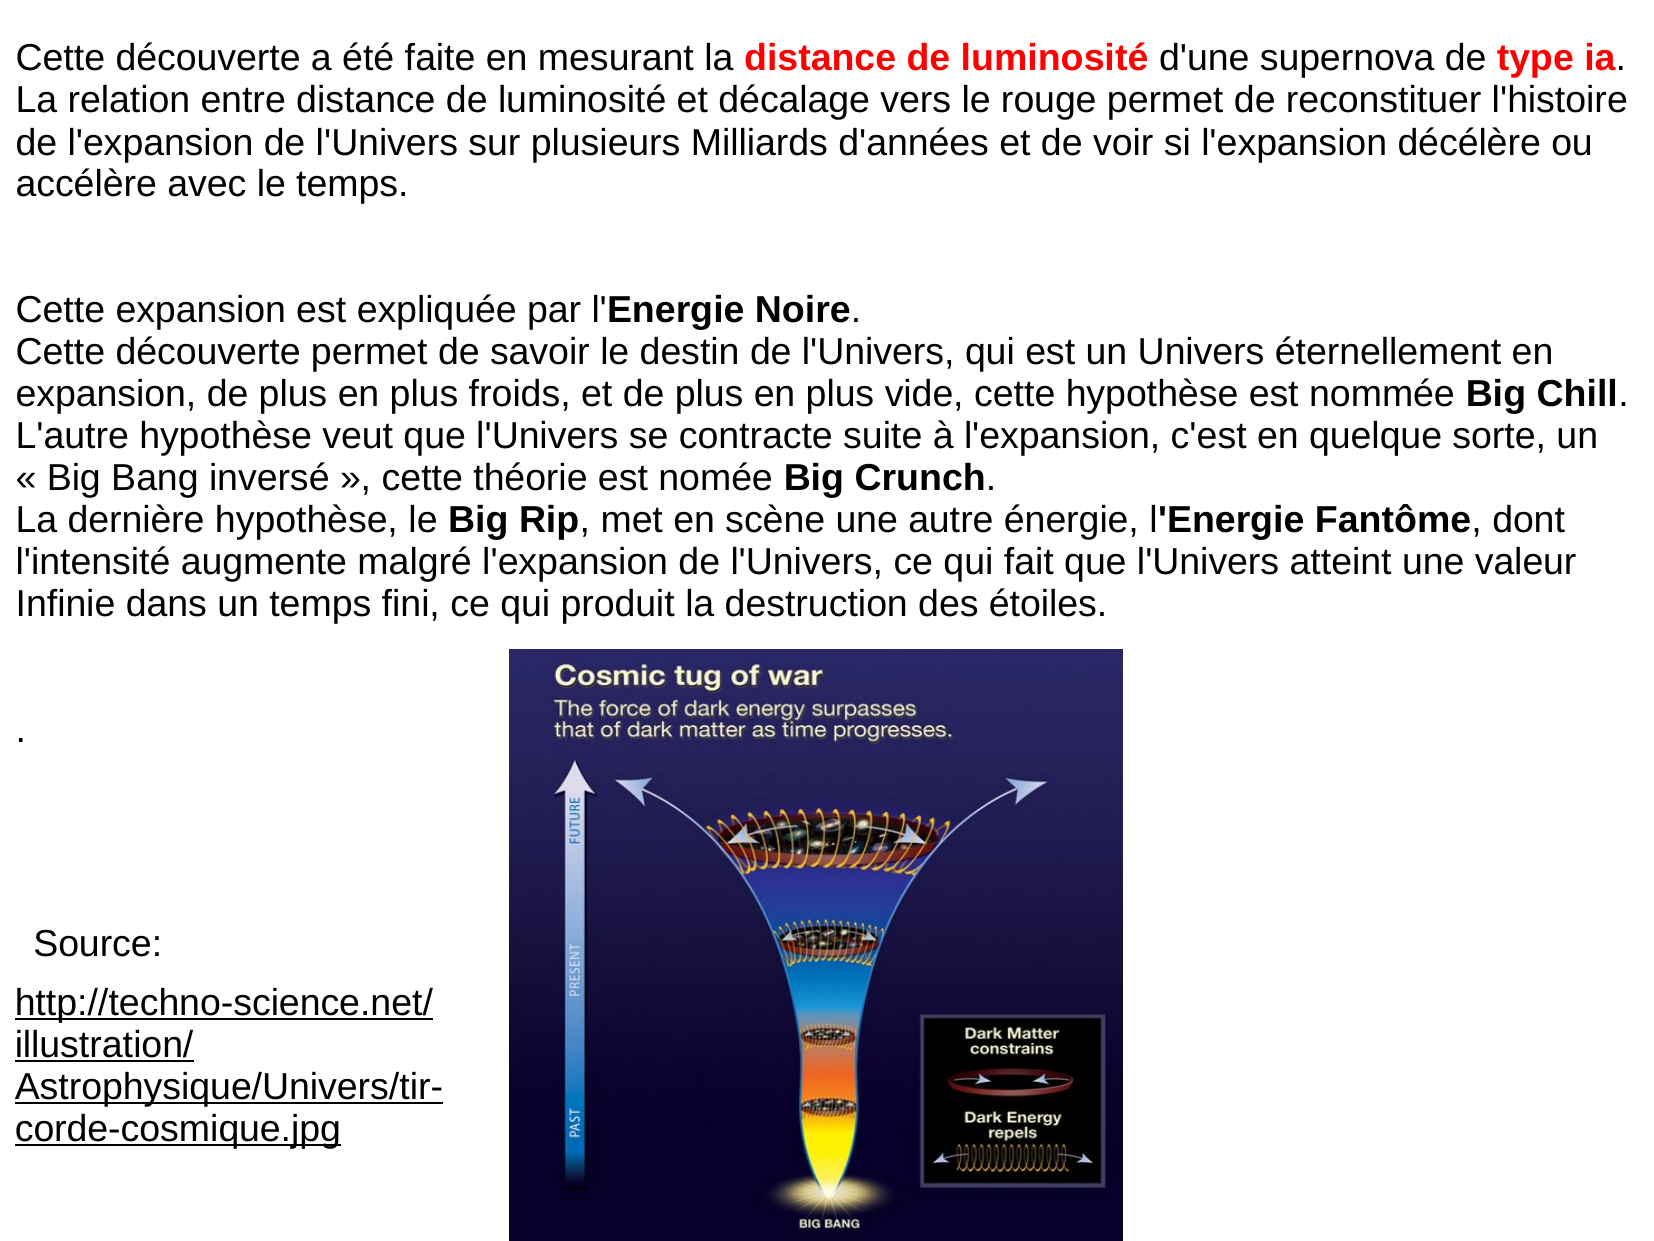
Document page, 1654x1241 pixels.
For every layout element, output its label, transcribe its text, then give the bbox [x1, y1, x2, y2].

text_box Source: [18, 915, 178, 973]
picture [509, 649, 1123, 1241]
text_box Cette découverte a été faite en mesurant la distance de luminosité d'une supernova de type ia. La relation entre distance de luminosité et décalage vers le rouge permet de reconstituer l'histoire de l'expansion de l'Univers sur plusieurs Milliards d'années et de voir si l'expansion décélère ou accélère avec le temps. Cette expansion est expliquée par l'Energie Noire. Cette découverte permet de savoir le destin de l'Univers, qui est un Univers éternellement en expansion, de plus en plus froids, et de plus en plus vide, cette hypothèse est nommée Big Chill. L'autre hypothèse veut que l'Univers se contracte suite à l'expansion, c'est en quelque sorte, un « Big Bang inversé », cette théorie est nomée Big Crunch. La dernière hypothèse, le Big Rip, met en scène une autre énergie, l'Energie Fantôme, dont l'intensité augmente malgré l'expansion de l'Univers, ce qui fait que l'Univers atteint une valeur Infinie dans un temps fini, ce qui produit la destruction des étoiles. . [0, 29, 1654, 808]
text_box http://techno-science.net/illustration/Astrophysique/Univers/tir-corde-cosmique.jpg [0, 974, 473, 1211]
